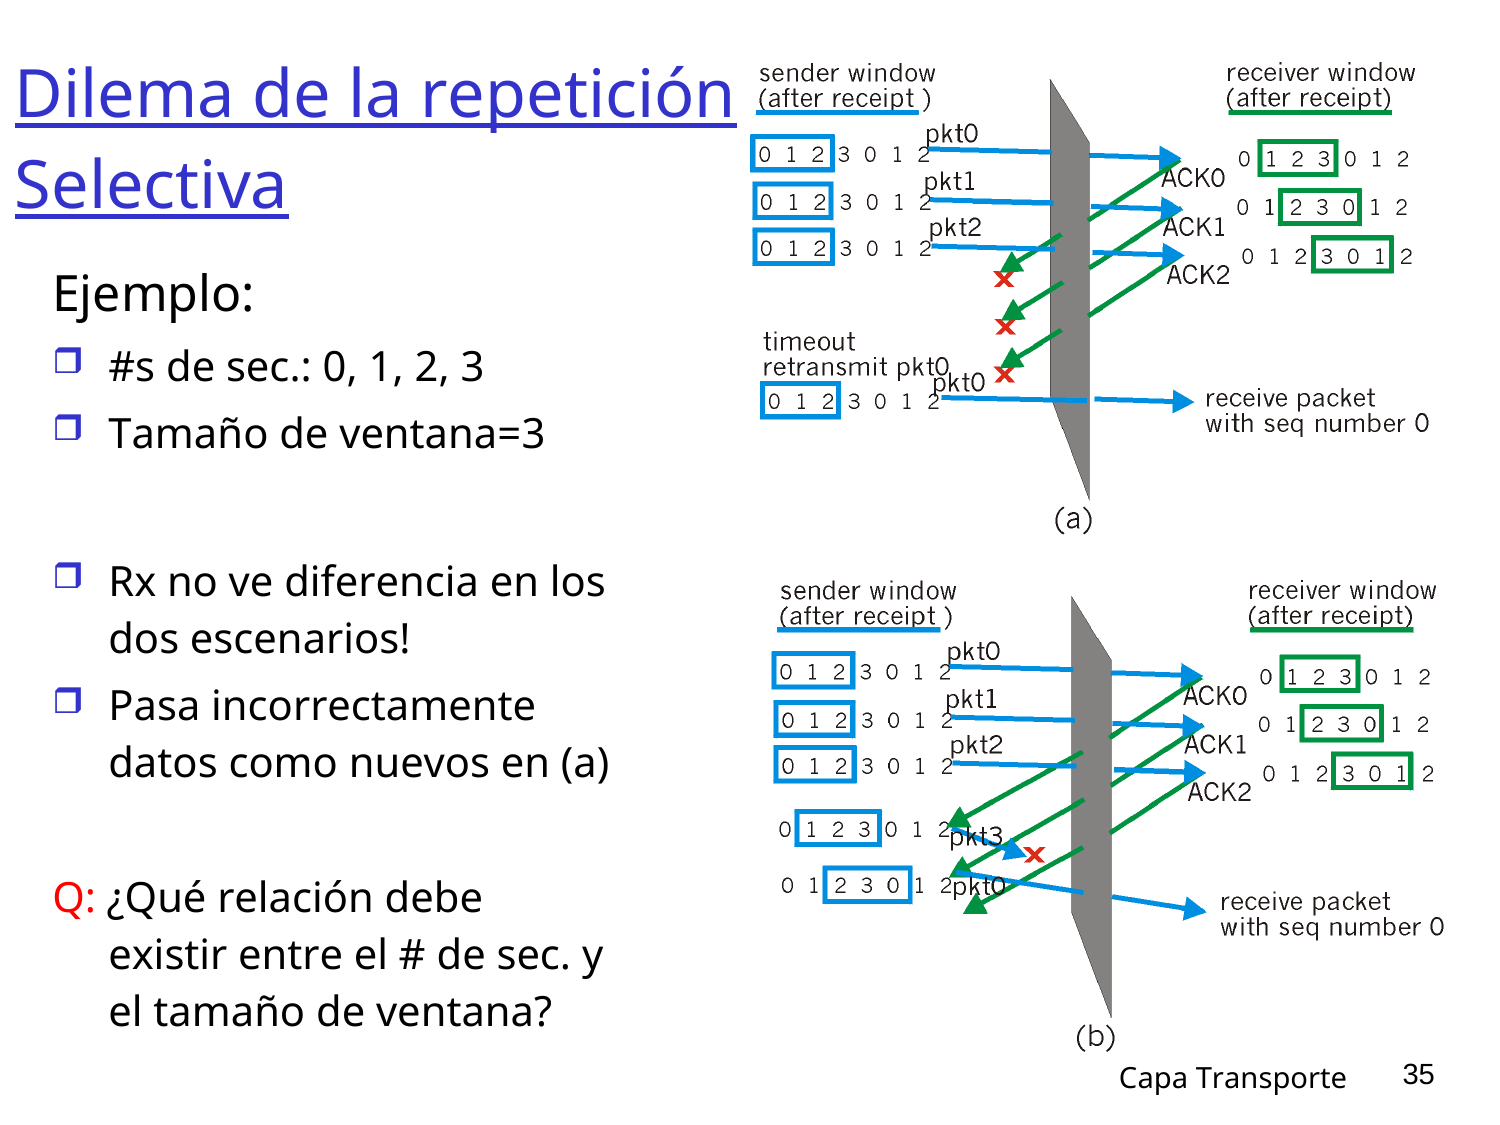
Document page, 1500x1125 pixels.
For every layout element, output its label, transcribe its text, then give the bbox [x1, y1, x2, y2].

title Dilema de la repetición Selectiva [0, 0, 775, 276]
list Ejemplo: #s de sec.: 0, 1, 2, 3 Tamaño de ventana=3 Rx no ve diferencia en los dos escenarios! Pasa incorrectamente datos como nuevos en (a)‏ Q: ¿Qué relación debe existir entre el # de sec. y el tamaño de ventana? [37, 249, 625, 1125]
picture [750, 62, 1444, 1052]
